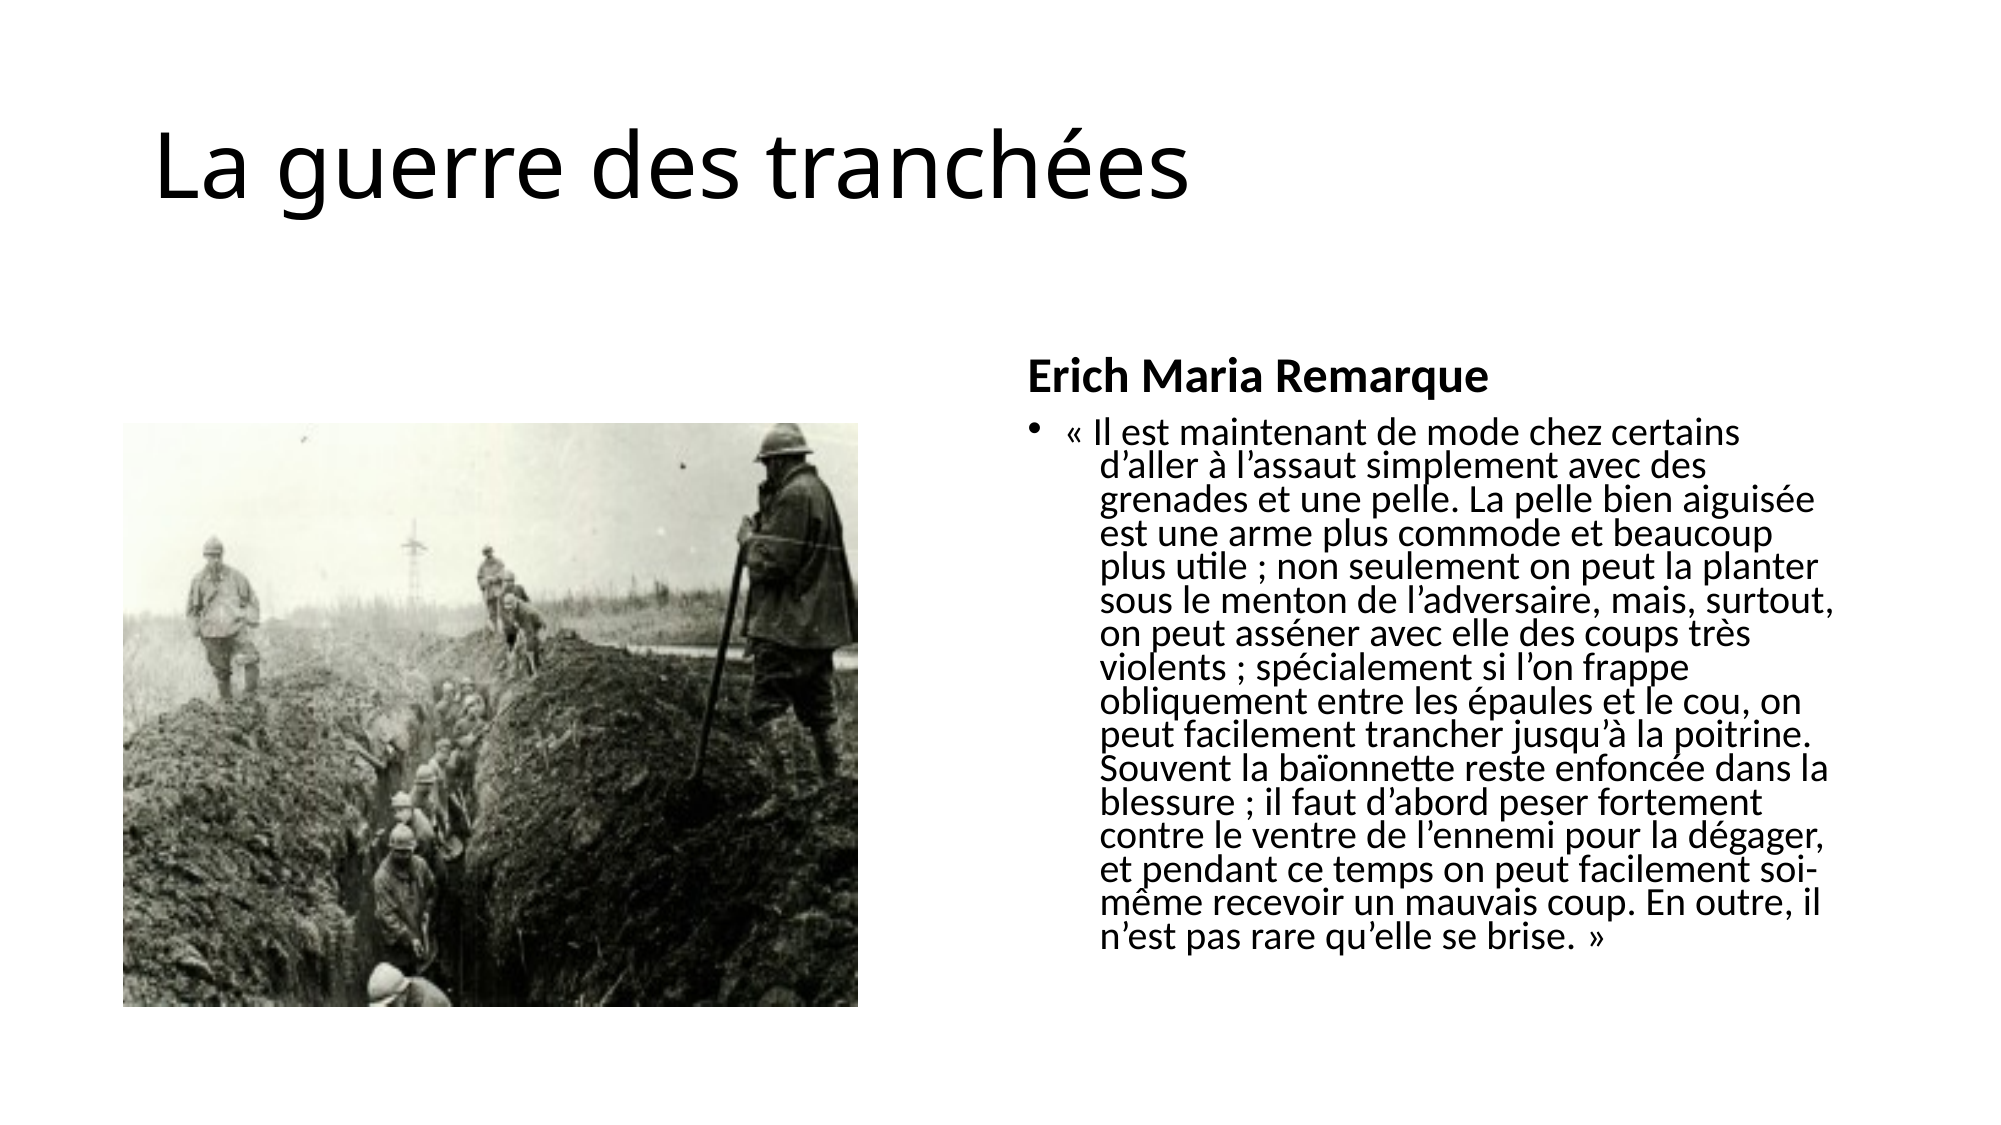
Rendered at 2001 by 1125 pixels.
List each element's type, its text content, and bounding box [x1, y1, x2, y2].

picture [123, 423, 858, 1007]
list « Il est maintenant de mode chez certains d’aller à l’assaut simplement avec des grenades et une pelle. La pelle bien aiguisée est une arme plus commode et beaucoup plus utile ; non seulement on peut la planter sous le menton de l’adversaire, mais, surtout, on peut asséner avec elle des coups très violents ; spécialement si l’on frappe obliquement entre les épaules et le cou, on peut facilement trancher jusqu’à la poitrine. Souvent la baïonnette reste enfoncée dans la blessure ; il faut d’abord peser fortement contre le ventre de l’ennemi pour la dégager, et pendant ce temps on peut facilement soi-même recevoir un mauvais coup. En outre, il n’est pas rare qu’elle se brise. » [1012, 410, 1863, 1016]
title La guerre des tranchées [137, 59, 1863, 278]
list Erich Maria Remarque [1012, 275, 1863, 410]
